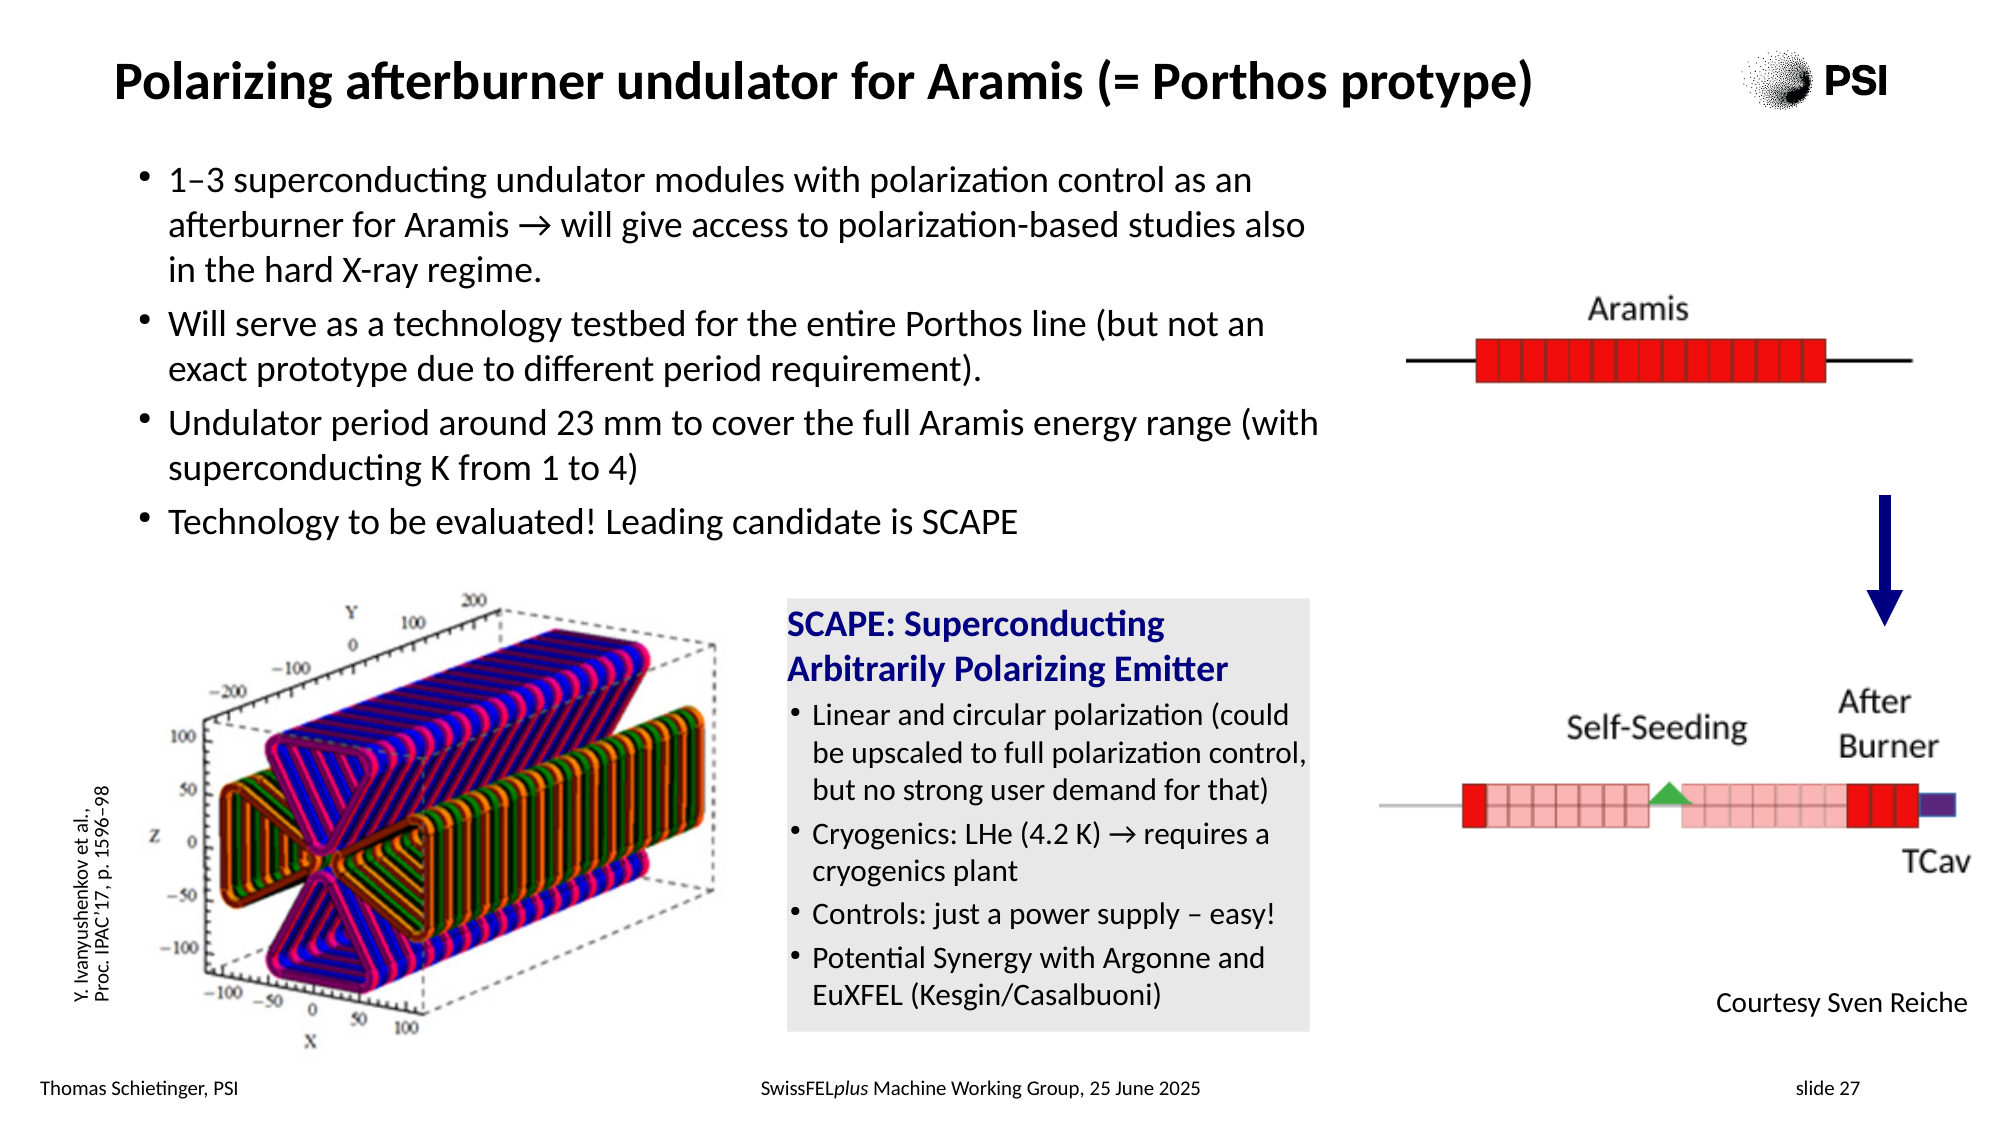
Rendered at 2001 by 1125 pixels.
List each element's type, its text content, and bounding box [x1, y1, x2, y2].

text_box Y. Ivanyushenkov et al., Proc. IPAC’17, p. 1596–98 [65, 768, 122, 1018]
text_box Courtesy Sven Reiche [1701, 983, 1985, 1028]
picture [139, 556, 788, 1065]
text_box 1–3 superconducting undulator modules with polarization control as an afterburner for Aramis → will give access to polarization-based studies also in the hard X-ray regime. Will serve as a technology testbed for the entire Porthos line (but not an exact prototype due to different period requirement). Undulator period around 23 mm to cover the full Aramis energy range (with superconducting K from 1 to 4) Technology to be evaluated! Leading candidate is SCAPE [120, 154, 1332, 568]
picture [1406, 180, 1967, 511]
text_box SCAPE: Superconducting Arbitrarily Polarizing Emitter Linear and circular polarization (could be upscaled to full polarization control, but no strong user demand for that) Cryogenics: LHe (4.2 K) → requires a cryogenics plant Controls: just a power supply – easy! Potential Synergy with Argonne and EuXFEL (Kesgin/Casalbuoni) [788, 598, 1310, 1032]
picture [1379, 602, 1977, 940]
title Polarizing afterburner undulator for Aramis (= Porthos protype) [114, 45, 1585, 118]
